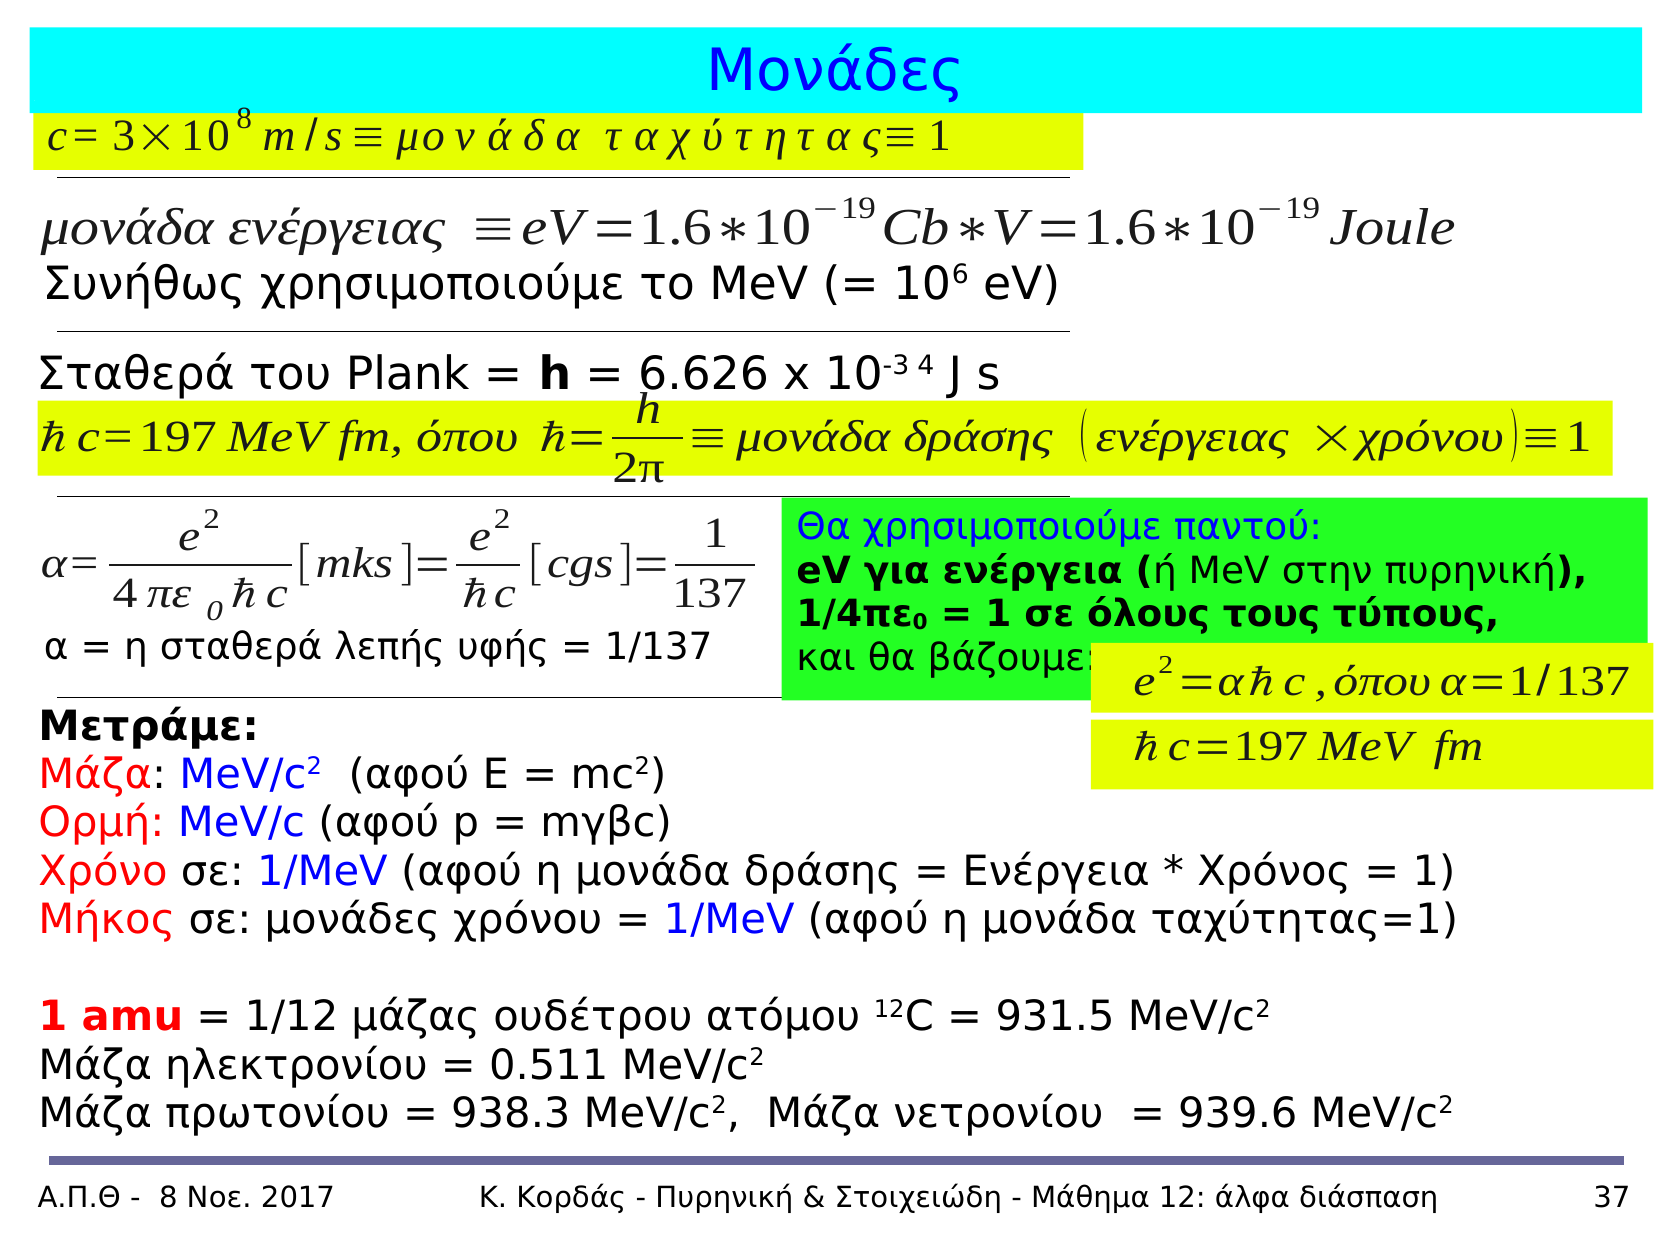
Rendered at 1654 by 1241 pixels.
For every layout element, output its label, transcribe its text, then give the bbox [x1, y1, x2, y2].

text_box Σταθερά του Plank = h = 6.626 x 10-3 4 J s [21, 339, 1016, 410]
chart [1120, 649, 1647, 708]
text_box Θα χρησιμοποιούμε παντού: eV για ενέργεια (ή MeV στην πυρηνική), 1/4πε0 = 1 σε όλους τους τύπους, και θα βάζουμε: [781, 497, 1648, 701]
chart [1120, 720, 1502, 773]
chart [27, 381, 1609, 497]
text_box Συνήθως χρησιμοποιούμε το MeV (= 106 eV) [27, 249, 1453, 319]
chart [28, 501, 776, 629]
chart [22, 189, 1480, 260]
text_box Μετράμε: Μάζα: MeV/c2 (αφού Ε = mc2) Ορμή: MeV/c (αφού p = mγβc) Χρόνο σε: 1/MeV (αφού η μονάδα δράσης = Ενέργεια * Xρόνος = 1) Μήκος σε: μονάδες χρόνου = 1/MeV (αφού η μονάδα ταχύτητας=1) 1 amu = 1/12 μάζας ουδέτρου ατόμου 12C = 931.5 MeV/c2 Mάζα ηλεκτρονίου = 0.511 MeV/c2 Μάζα πρωτονίου = 938.3 MeV/c2, Μάζα νετρονίου = 939.6 MeV/c2 [23, 693, 1639, 1154]
text_box [1609, 400, 1613, 476]
chart [34, 100, 983, 173]
text_box [1090, 642, 1654, 713]
title Μονάδες [29, 27, 1643, 114]
text_box [1090, 719, 1654, 790]
text_box [983, 114, 1084, 170]
text_box α = η σταθερά λεπής υφής = 1/137 [29, 617, 753, 677]
